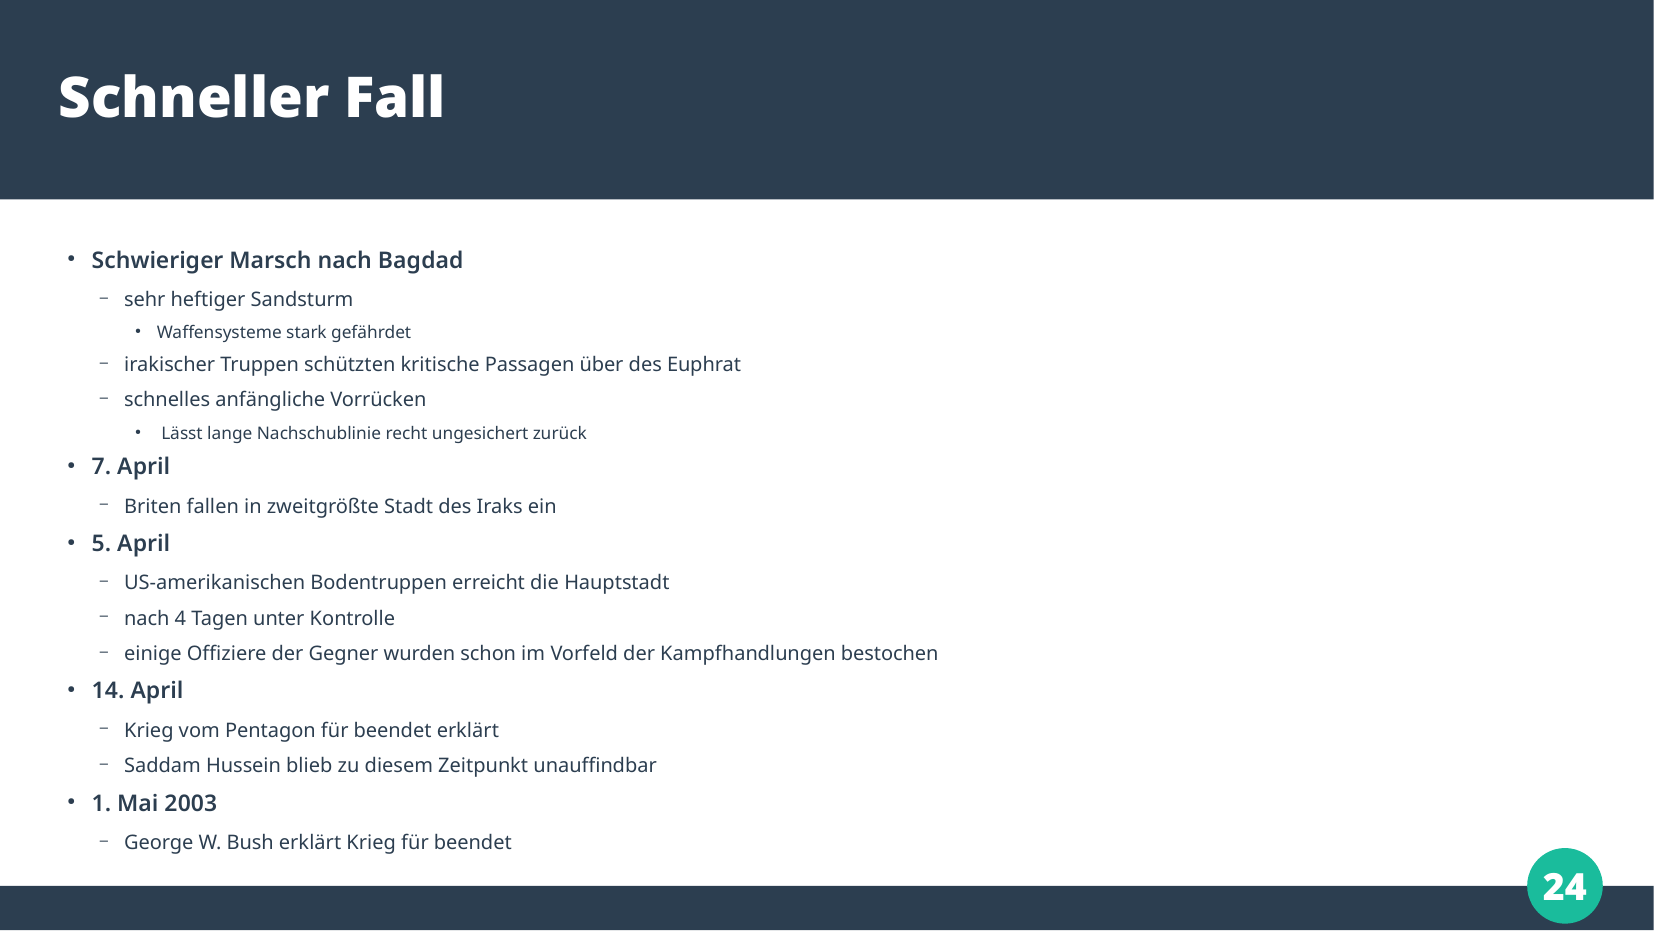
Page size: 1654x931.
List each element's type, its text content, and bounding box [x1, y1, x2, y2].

list Schwieriger Marsch nach Bagdad sehr heftiger Sandsturm Waffensysteme stark gefährdet irakischer Truppen schützten kritische Passagen über des Euphrat schnelles anfängliche Vorrücken Lässt lange Nachschublinie recht ungesichert zurück 7. April Briten fallen in zweitgrößte Stadt des Iraks ein 5. April US-amerikanischen Bodentruppen erreicht die Hauptstadt nach 4 Tagen unter Kontrolle einige Offiziere der Gegner wurden schon im Vorfeld der Kampfhandlungen bestochen 14. April Krieg vom Pentagon für beendet erklärt Saddam Hussein blieb zu diesem Zeitpunkt unauffindbar 1. Mai 2003 George W. Bush erklärt Krieg für beendet [59, 243, 1595, 864]
title Schneller Fall [59, 37, 1595, 155]
